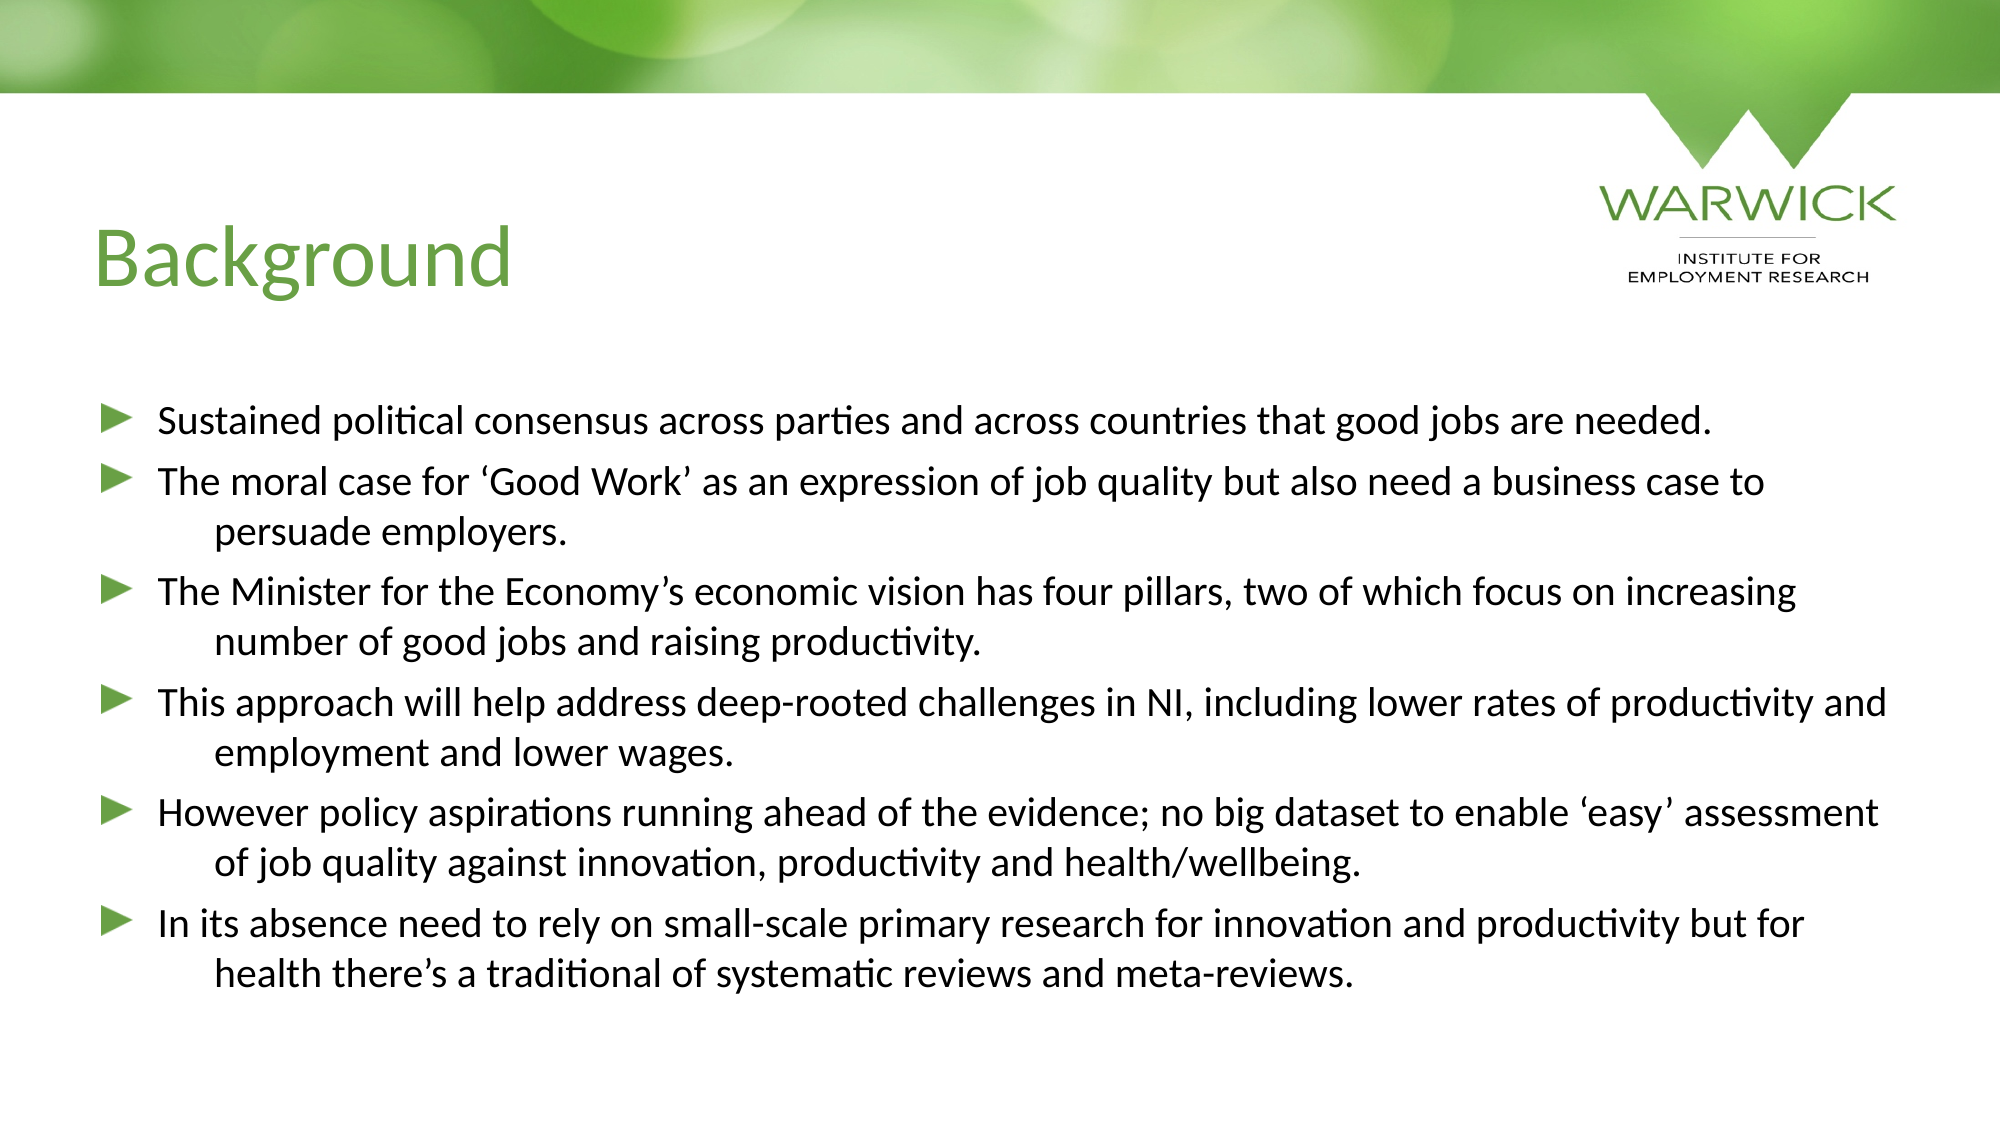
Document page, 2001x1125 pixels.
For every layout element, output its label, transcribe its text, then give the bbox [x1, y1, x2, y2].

list Background [78, 211, 1544, 318]
list Sustained political consensus across parties and across countries that good jobs are needed. The moral case for ‘Good Work’ as an expression of job quality but also need a business case to persuade employers. The Minister for the Economy’s economic vision has four pillars, two of which focus on increasing number of good jobs and raising productivity. This approach will help address deep-rooted challenges in NI, including lower rates of productivity and employment and lower wages. However policy aspirations running ahead of the evidence; no big dataset to enable ‘easy’ assessment of job quality against innovation, productivity and health/wellbeing. In its absence need to rely on small-scale primary research for innovation and productivity but for health there’s a traditional of systematic reviews and meta-reviews. [140, 341, 1973, 1044]
